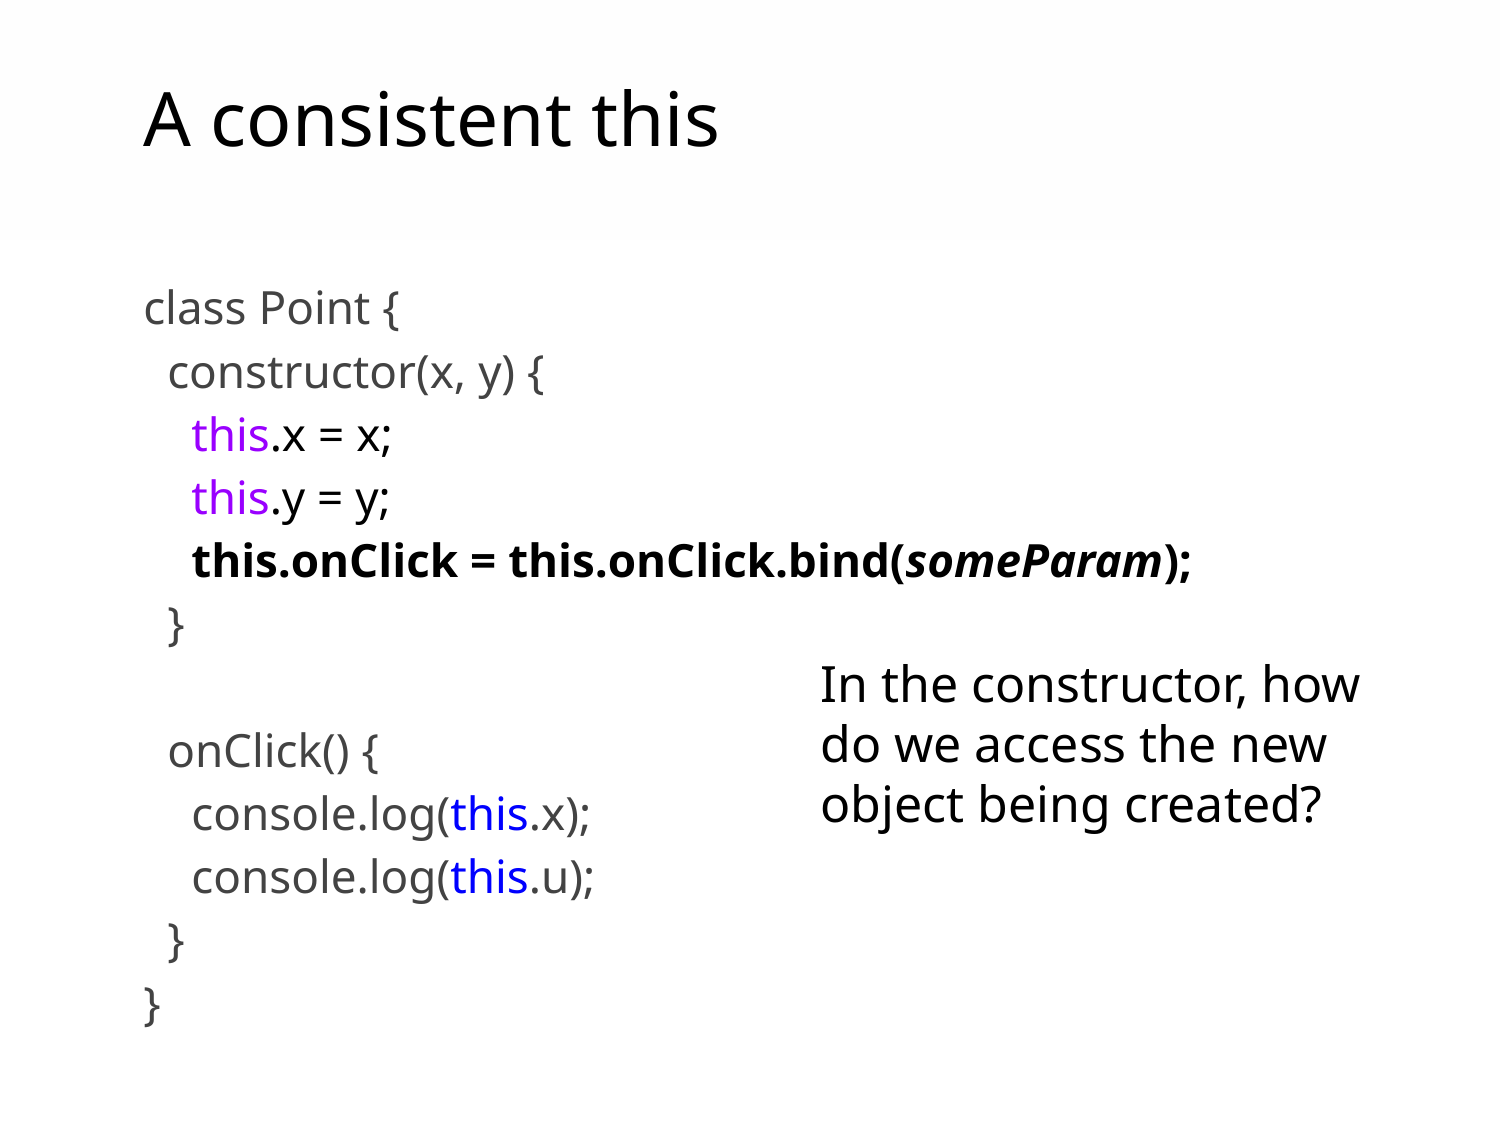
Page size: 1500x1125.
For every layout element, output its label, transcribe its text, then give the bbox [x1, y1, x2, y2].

text_box In the constructor, how do we access the new object being created? [805, 637, 1414, 1012]
list class Point { constructor(x, y) { this.x = x; this.y = y; this.onClick = this.onClick.bind(someParam); } onClick() { console.log(this.x); console.log(this.u); } } [128, 255, 1447, 1004]
title A consistent this [128, 56, 1372, 183]
